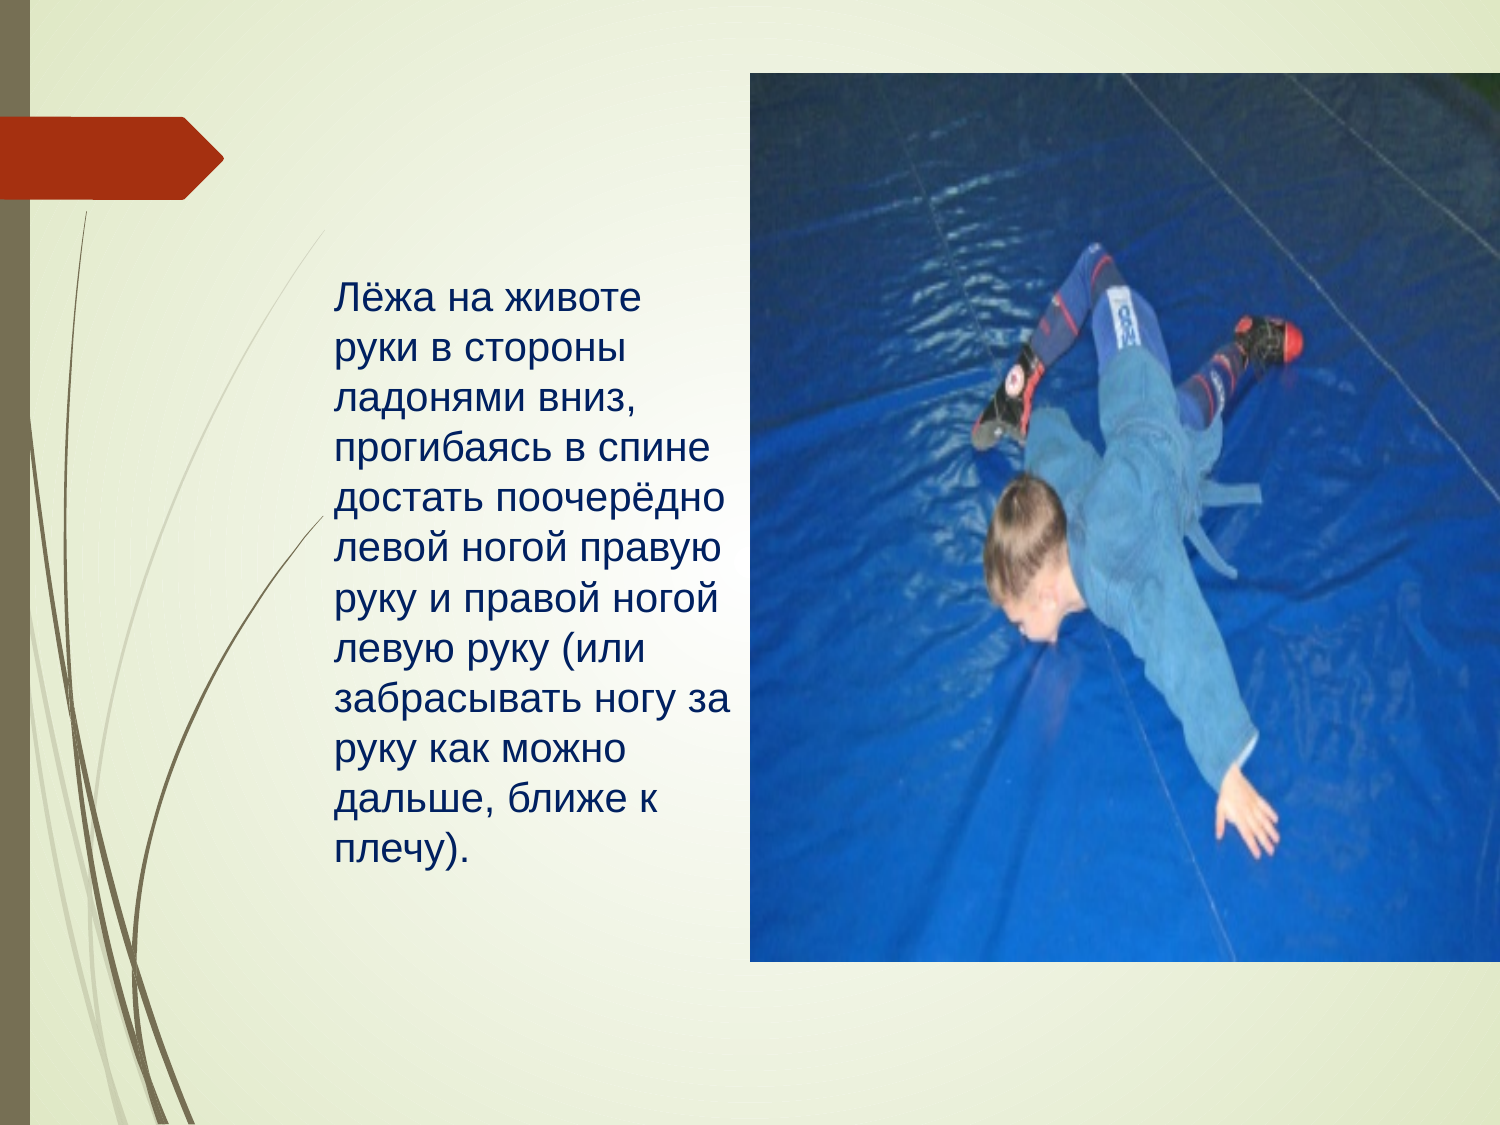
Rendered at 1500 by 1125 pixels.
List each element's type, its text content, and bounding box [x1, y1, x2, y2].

picture [750, 73, 1500, 962]
list Лёжа на животе руки в стороны ладонями вниз, прогибаясь в спине достать поочерёдно левой ногой правую руку и правой ногой левую руку (или забрасывать ногу за руку как можно дальше, ближе к плечу). [318, 262, 750, 962]
